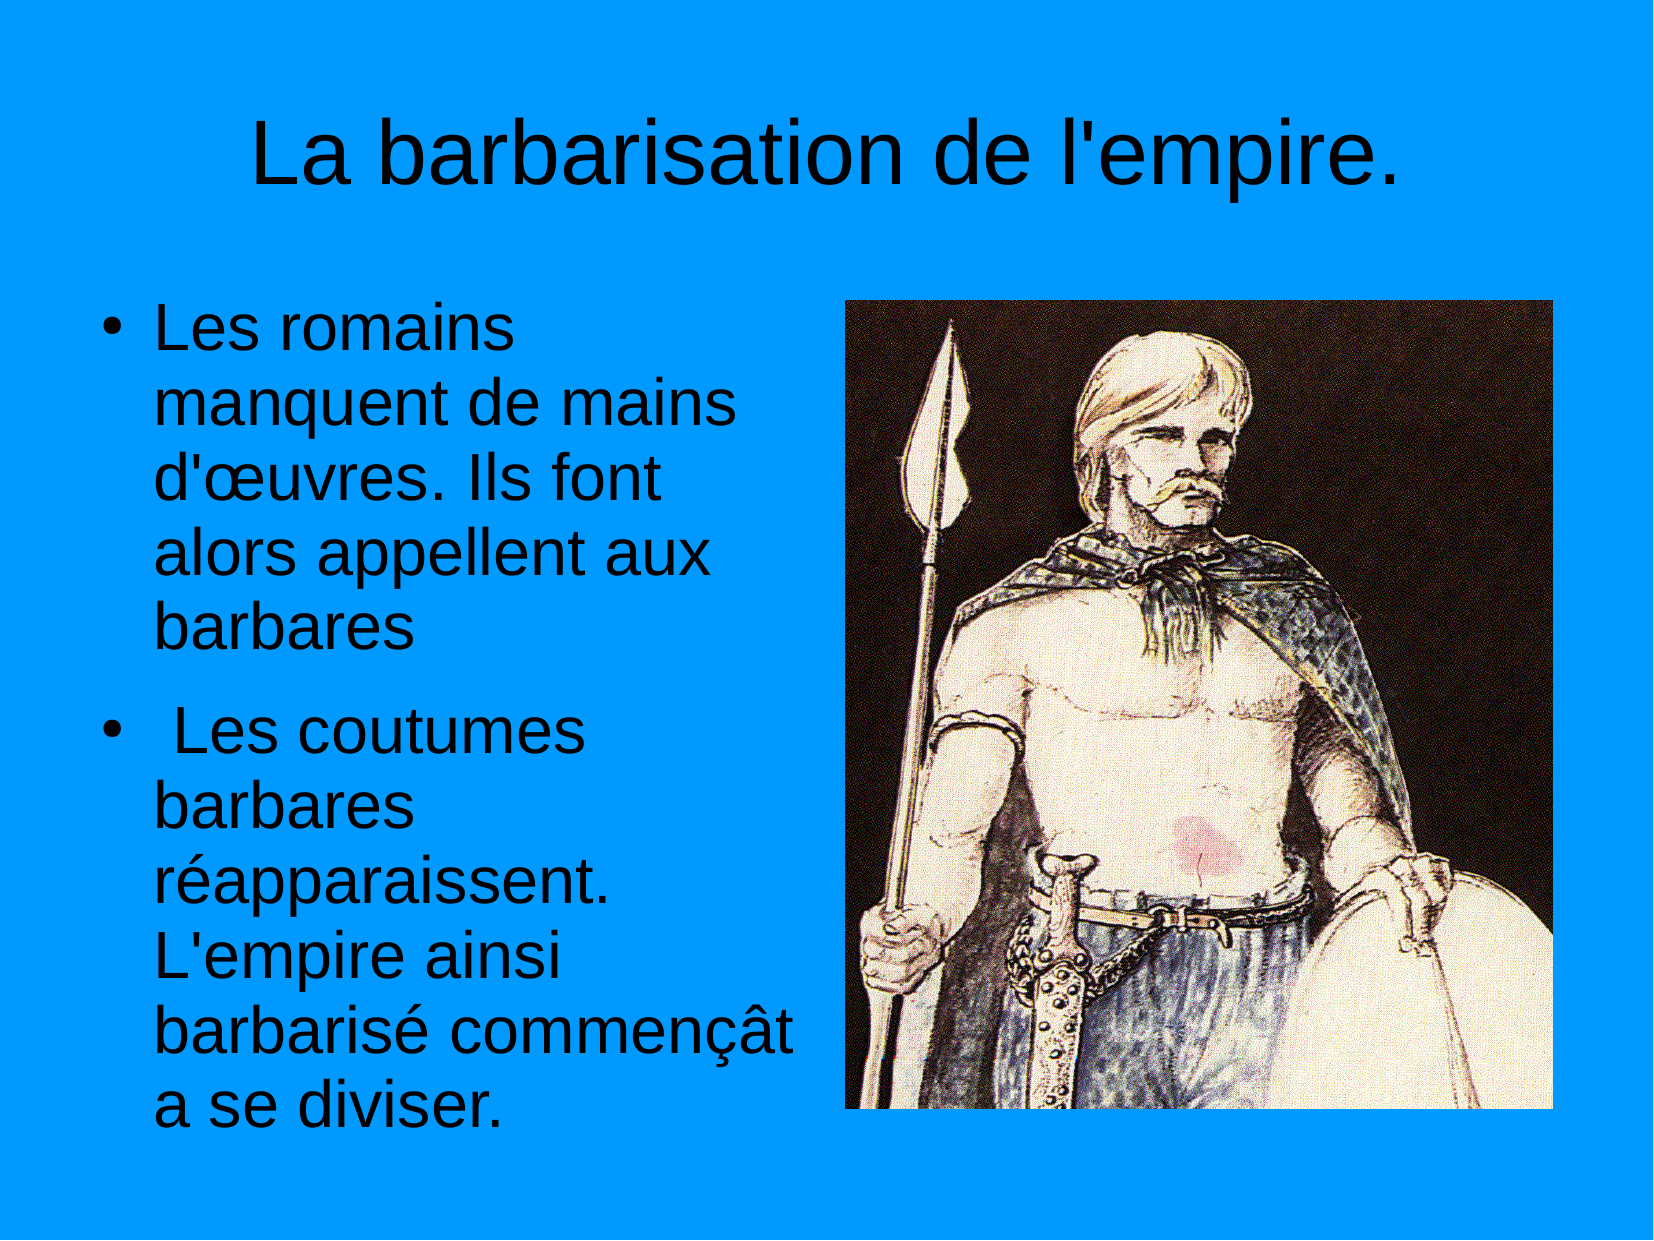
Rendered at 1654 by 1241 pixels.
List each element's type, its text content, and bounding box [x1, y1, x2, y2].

picture [845, 300, 1553, 1109]
list Les romains manquent de mains d'œuvres. Ils font alors appellent aux barbares Les coutumes barbares réapparaissent. L'empire ainsi barbarisé commençât a se diviser. [82, 290, 809, 1143]
chart [845, 290, 1572, 1109]
title La barbarisation de l'empire. [82, 56, 1571, 250]
